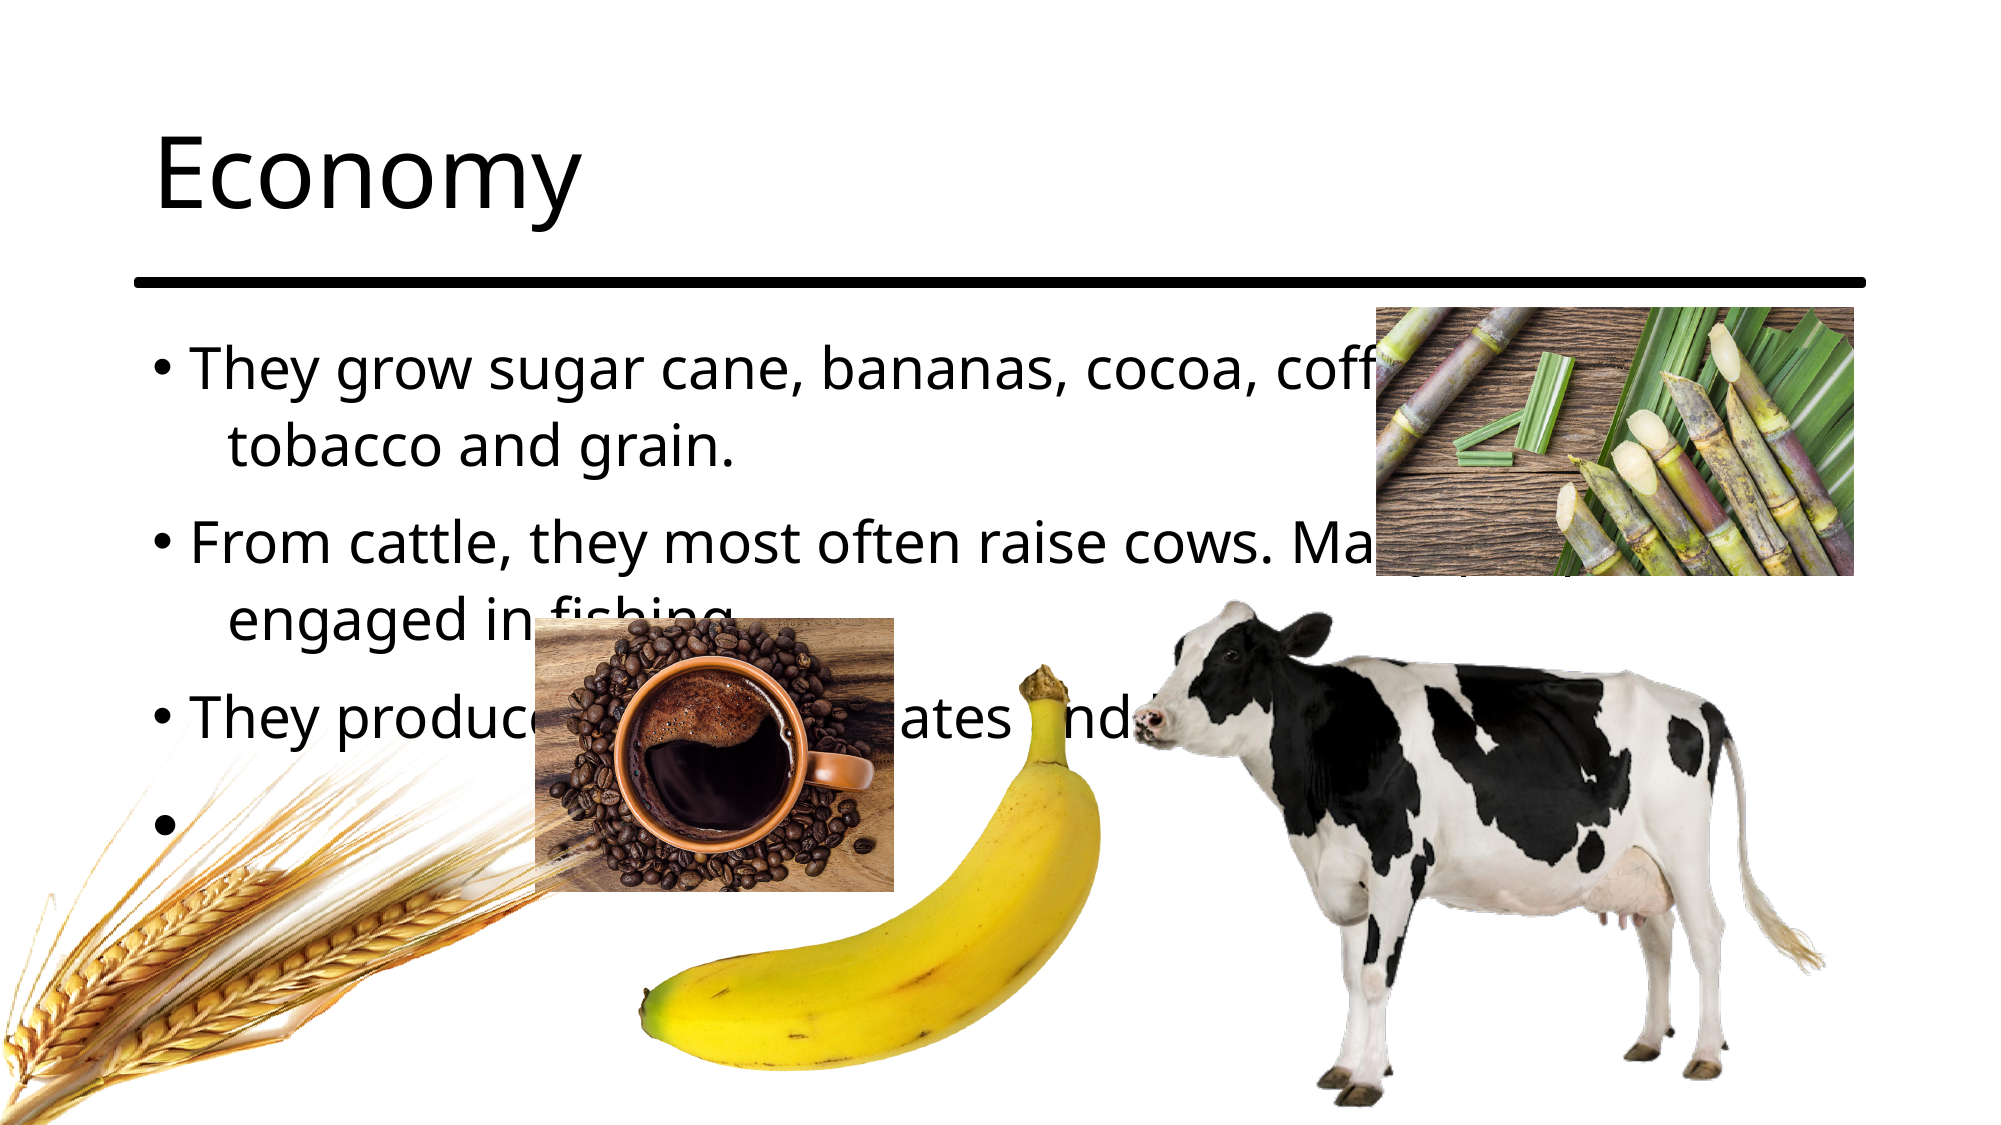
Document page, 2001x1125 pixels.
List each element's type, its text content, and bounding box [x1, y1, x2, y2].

list They grow sugar cane, bananas, cocoa, coffee, cotton, tobacco and grain. From cattle, they most often raise cows. Many people are engaged in fishing. They produce rum, chocolates and liqueurs [137, 316, 1376, 717]
picture [0, 307, 1863, 1125]
title Economy [137, 59, 1863, 278]
